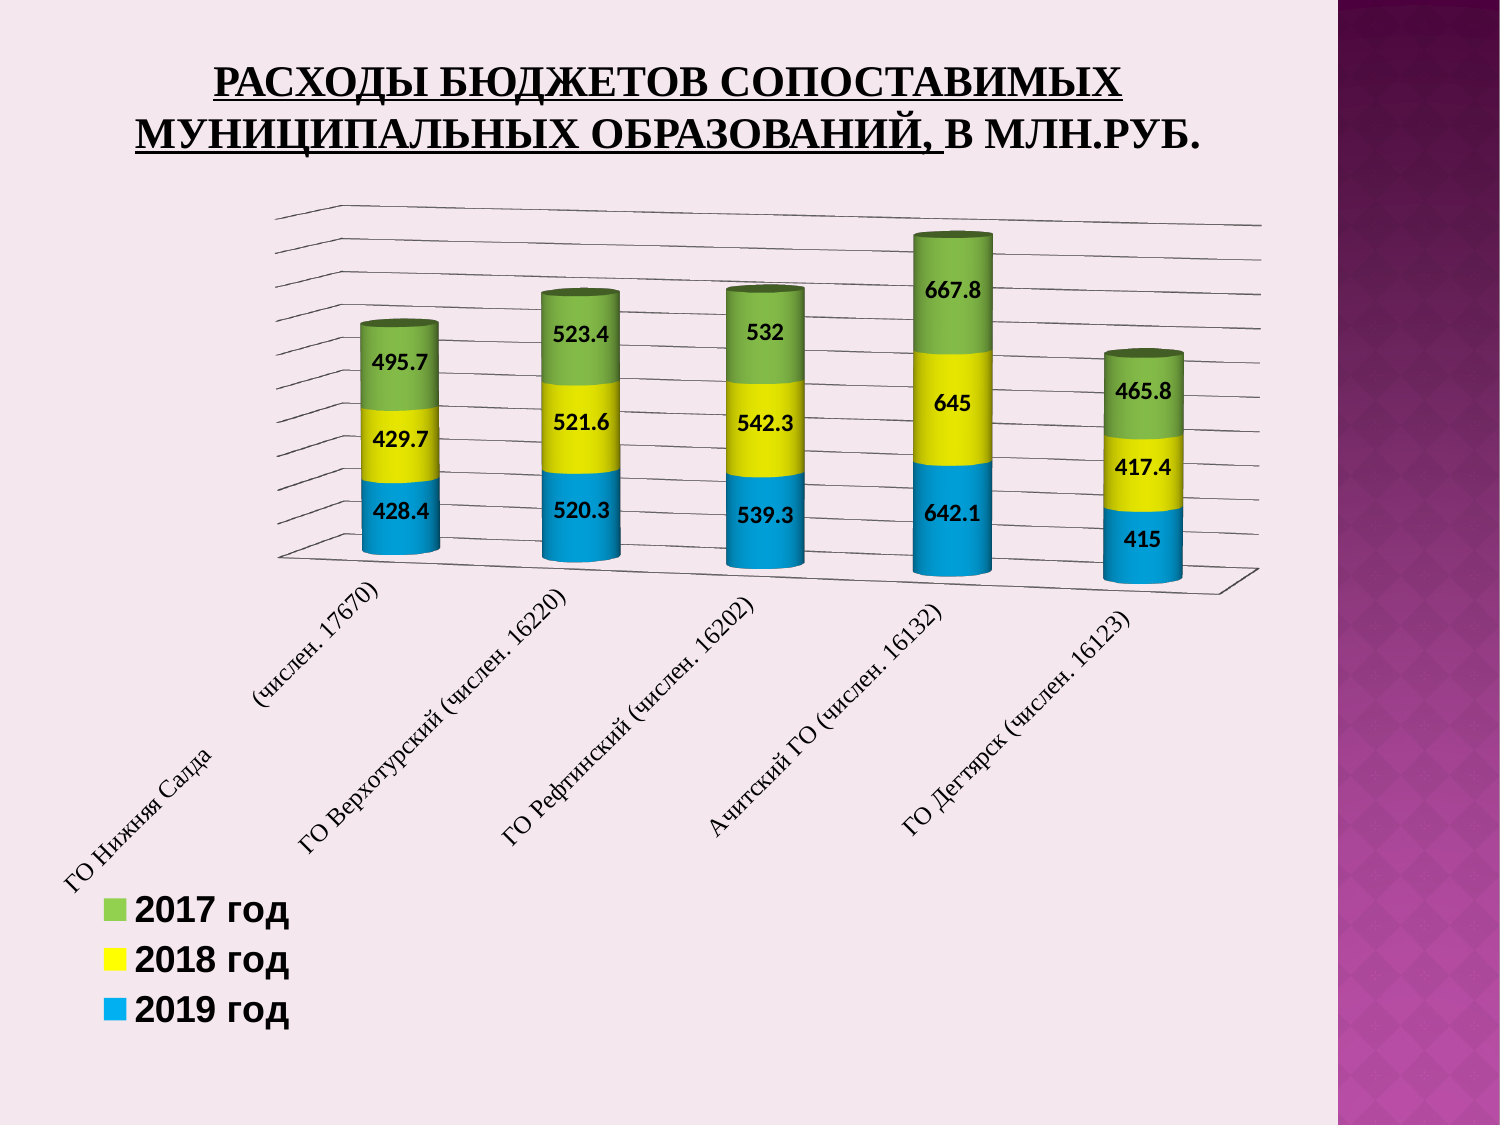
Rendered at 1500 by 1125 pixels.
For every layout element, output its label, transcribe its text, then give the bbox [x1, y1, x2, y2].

title Расходы бюджетов сопоставимых муниципальных образований, в млн.руб. [0, 0, 1336, 141]
chart [35, 175, 1313, 1043]
